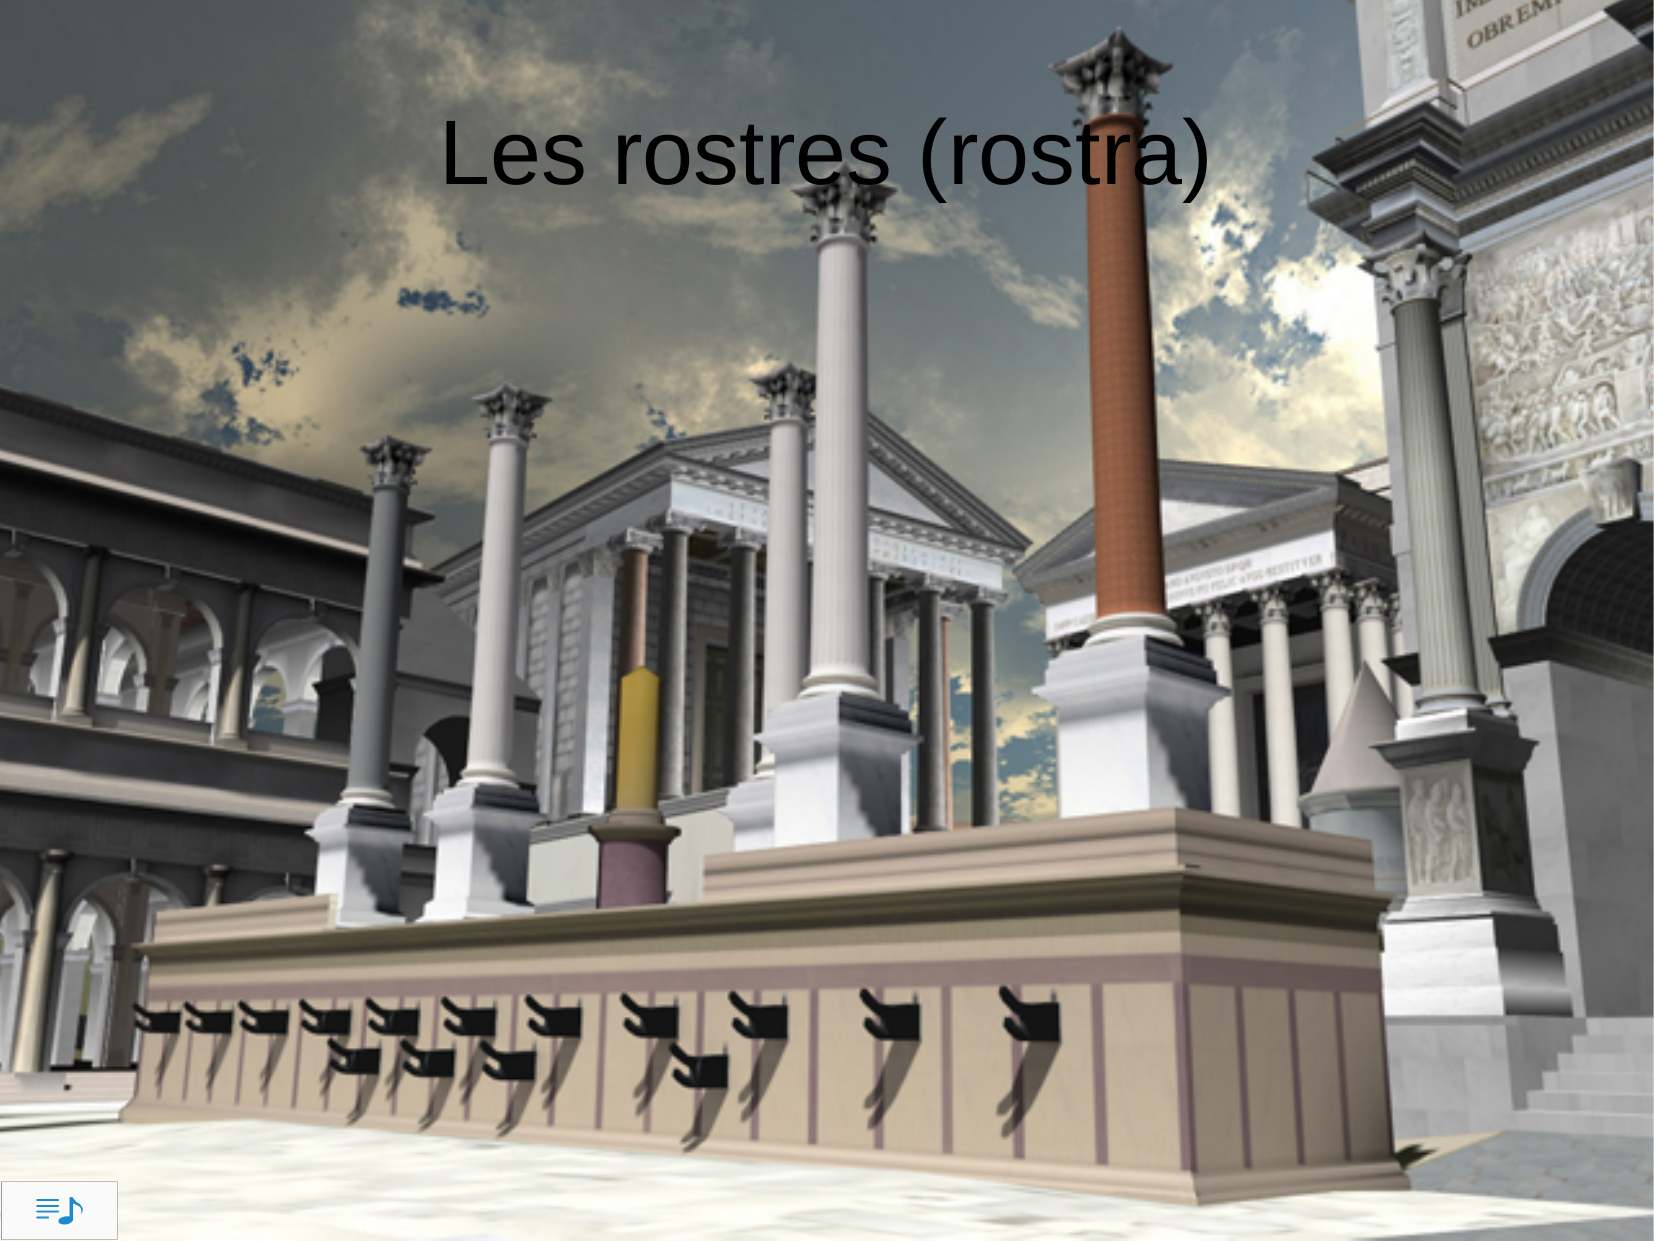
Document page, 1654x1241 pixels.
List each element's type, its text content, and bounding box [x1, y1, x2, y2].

text_box [0, 1181, 119, 1241]
picture [0, 0, 1654, 1241]
title Les rostres (rostra) [82, 49, 1571, 257]
